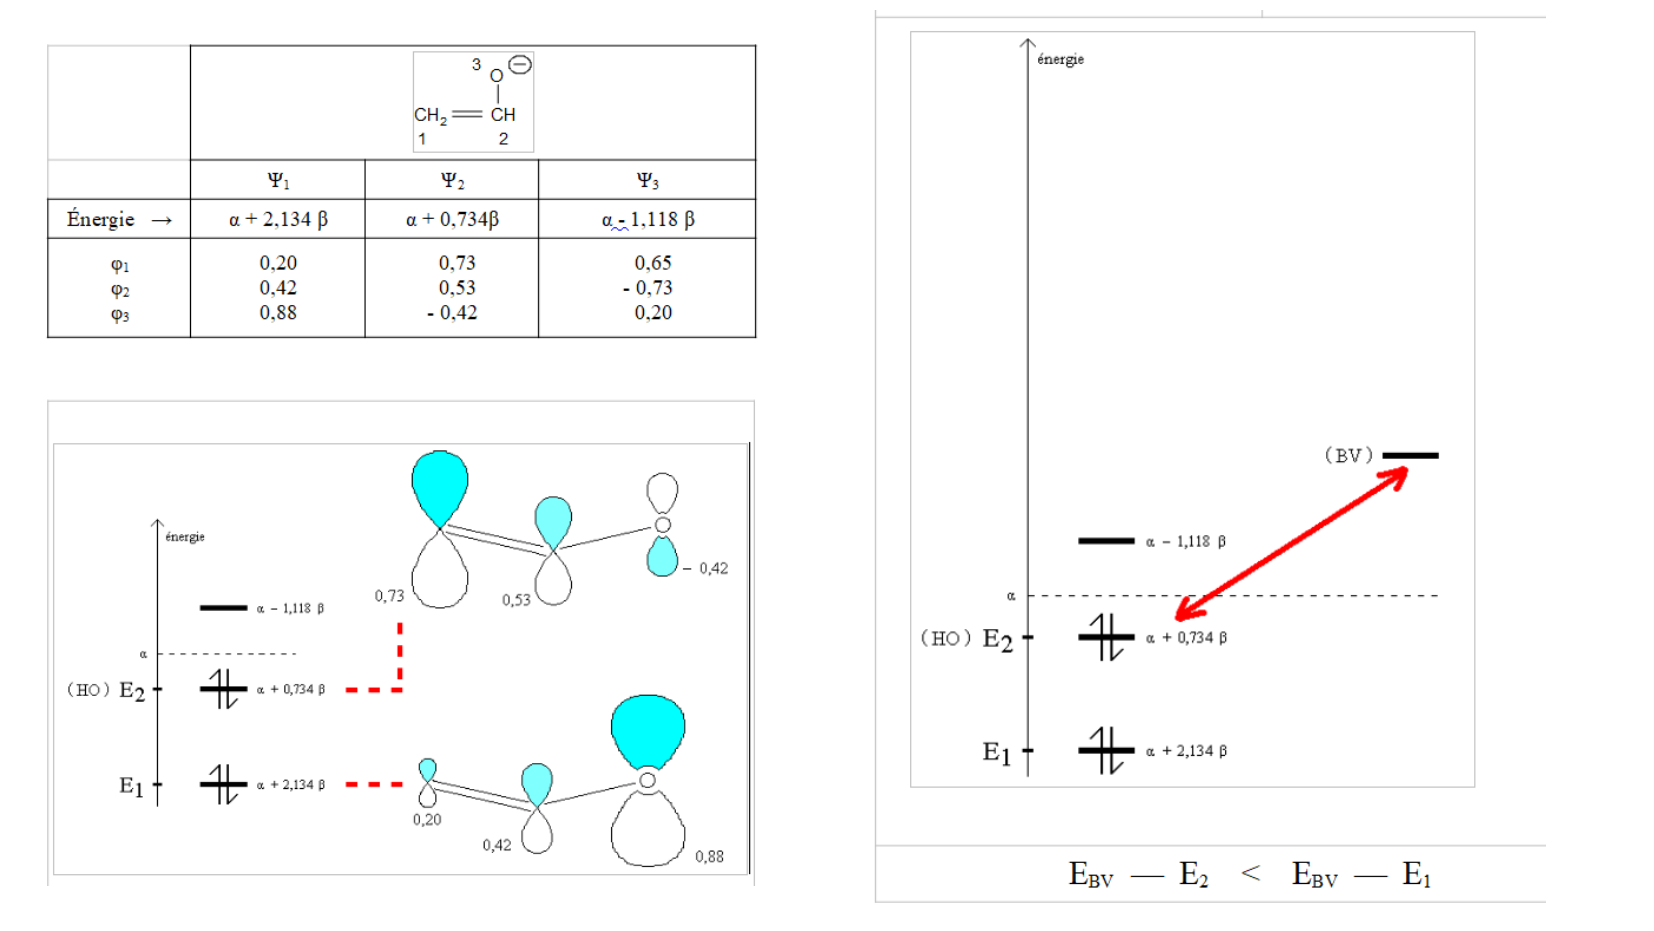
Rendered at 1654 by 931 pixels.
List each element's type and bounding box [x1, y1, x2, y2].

picture [39, 36, 768, 886]
picture [862, 10, 1546, 910]
